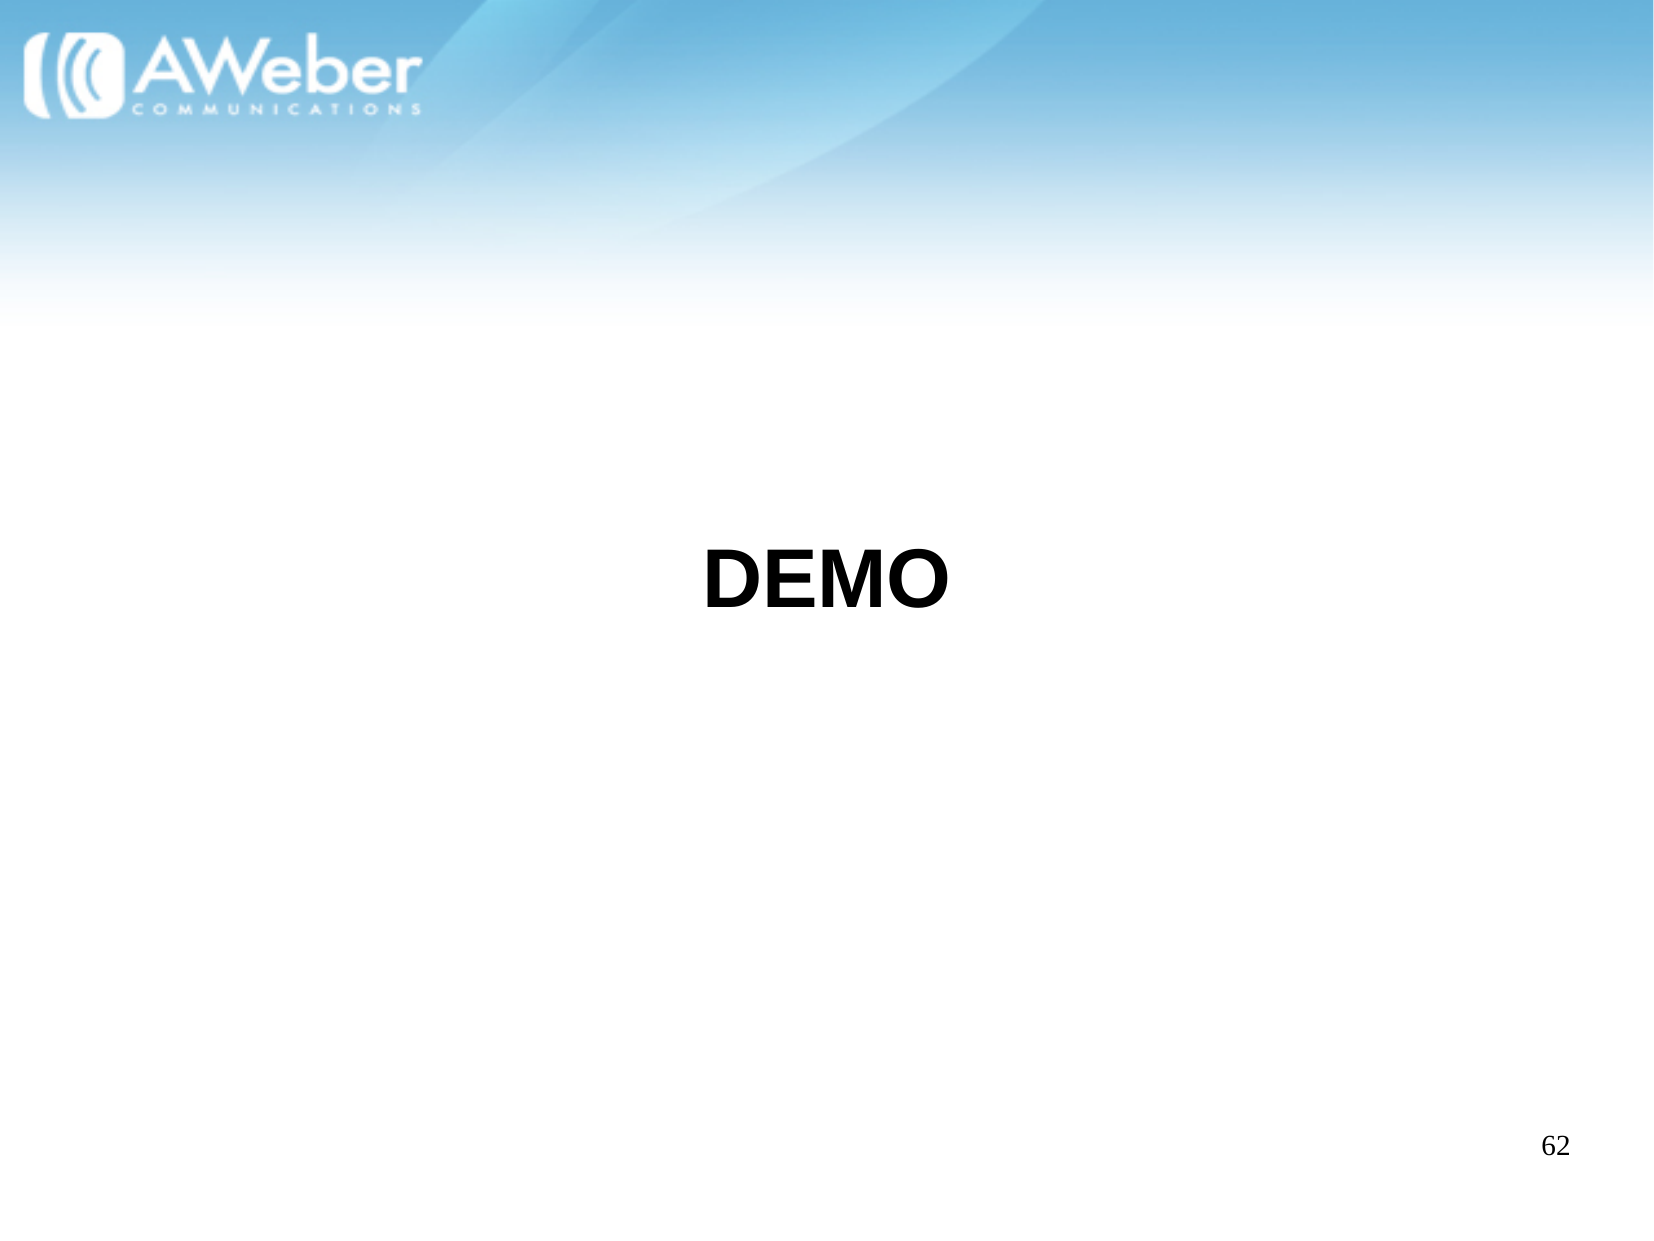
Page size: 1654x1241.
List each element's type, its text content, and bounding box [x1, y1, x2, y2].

subtitle DEMO [82, 49, 1571, 1109]
picture [0, 0, 1654, 376]
